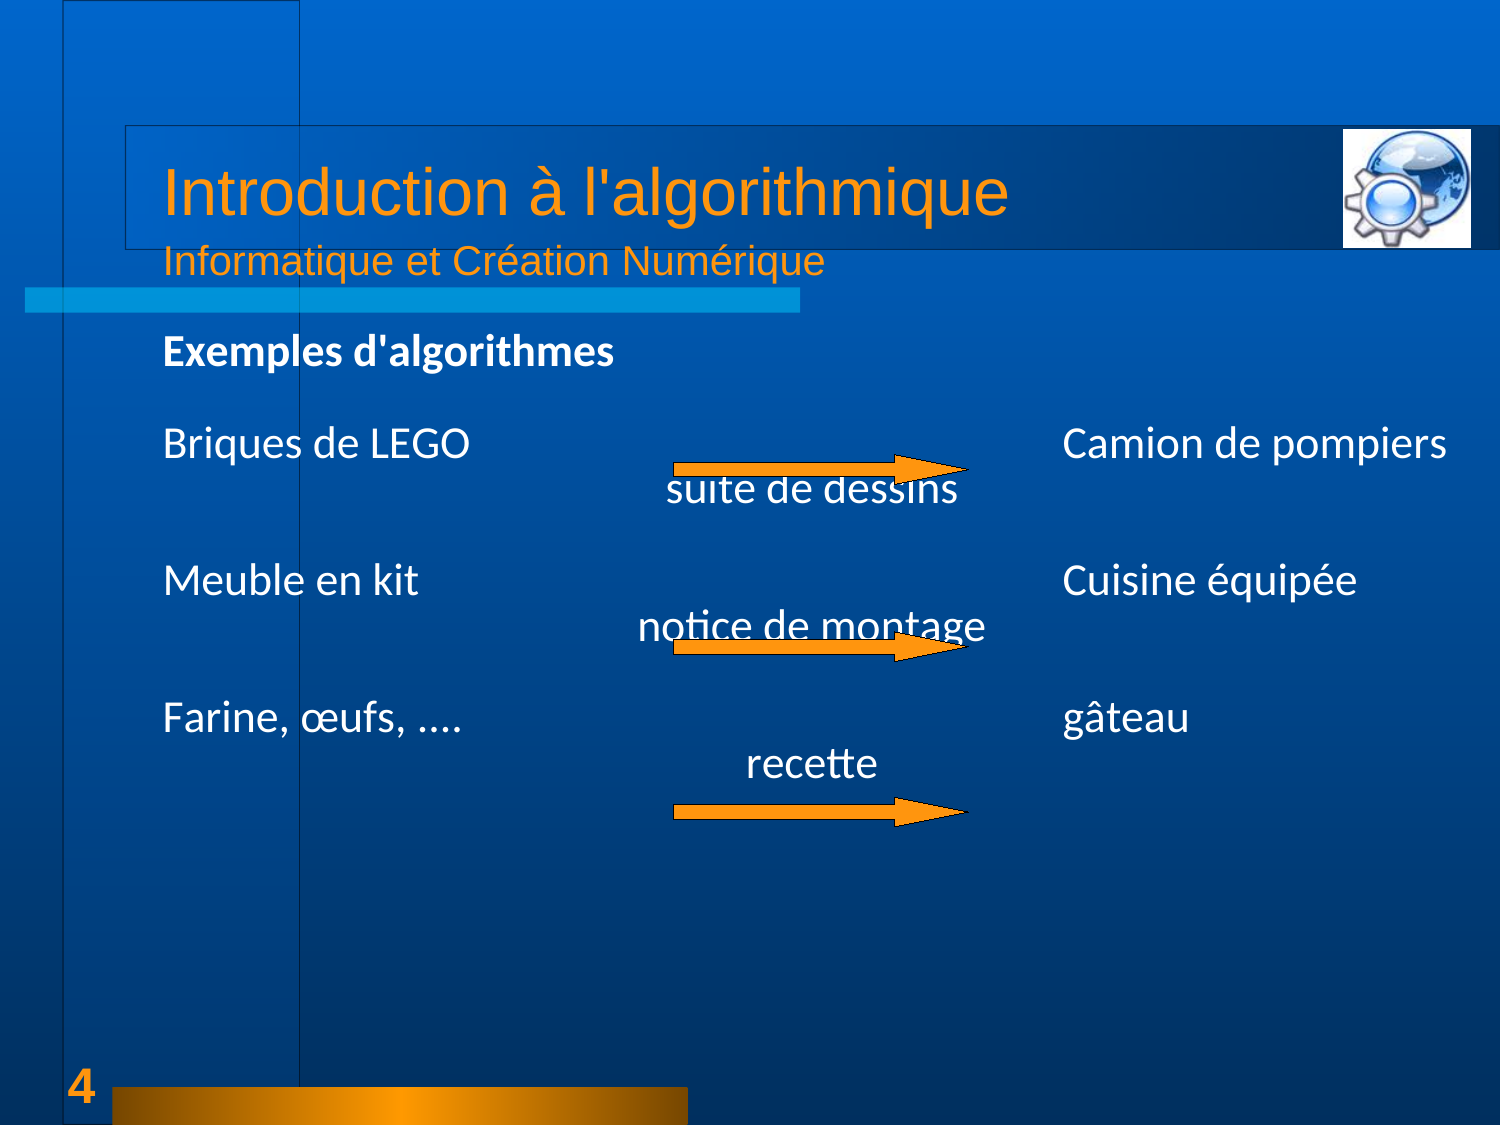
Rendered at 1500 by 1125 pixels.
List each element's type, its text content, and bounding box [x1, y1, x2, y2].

text_box [673, 631, 969, 662]
text_box [673, 454, 969, 485]
text_box Exemples d'algorithmes Briques de LEGO Camion de pompiers suite de dessins Meuble en kit Cuisine équipée notice de montage Farine, œufs, .... gâteau recette [147, 324, 1477, 898]
picture [1343, 129, 1471, 248]
text_box [673, 797, 969, 827]
